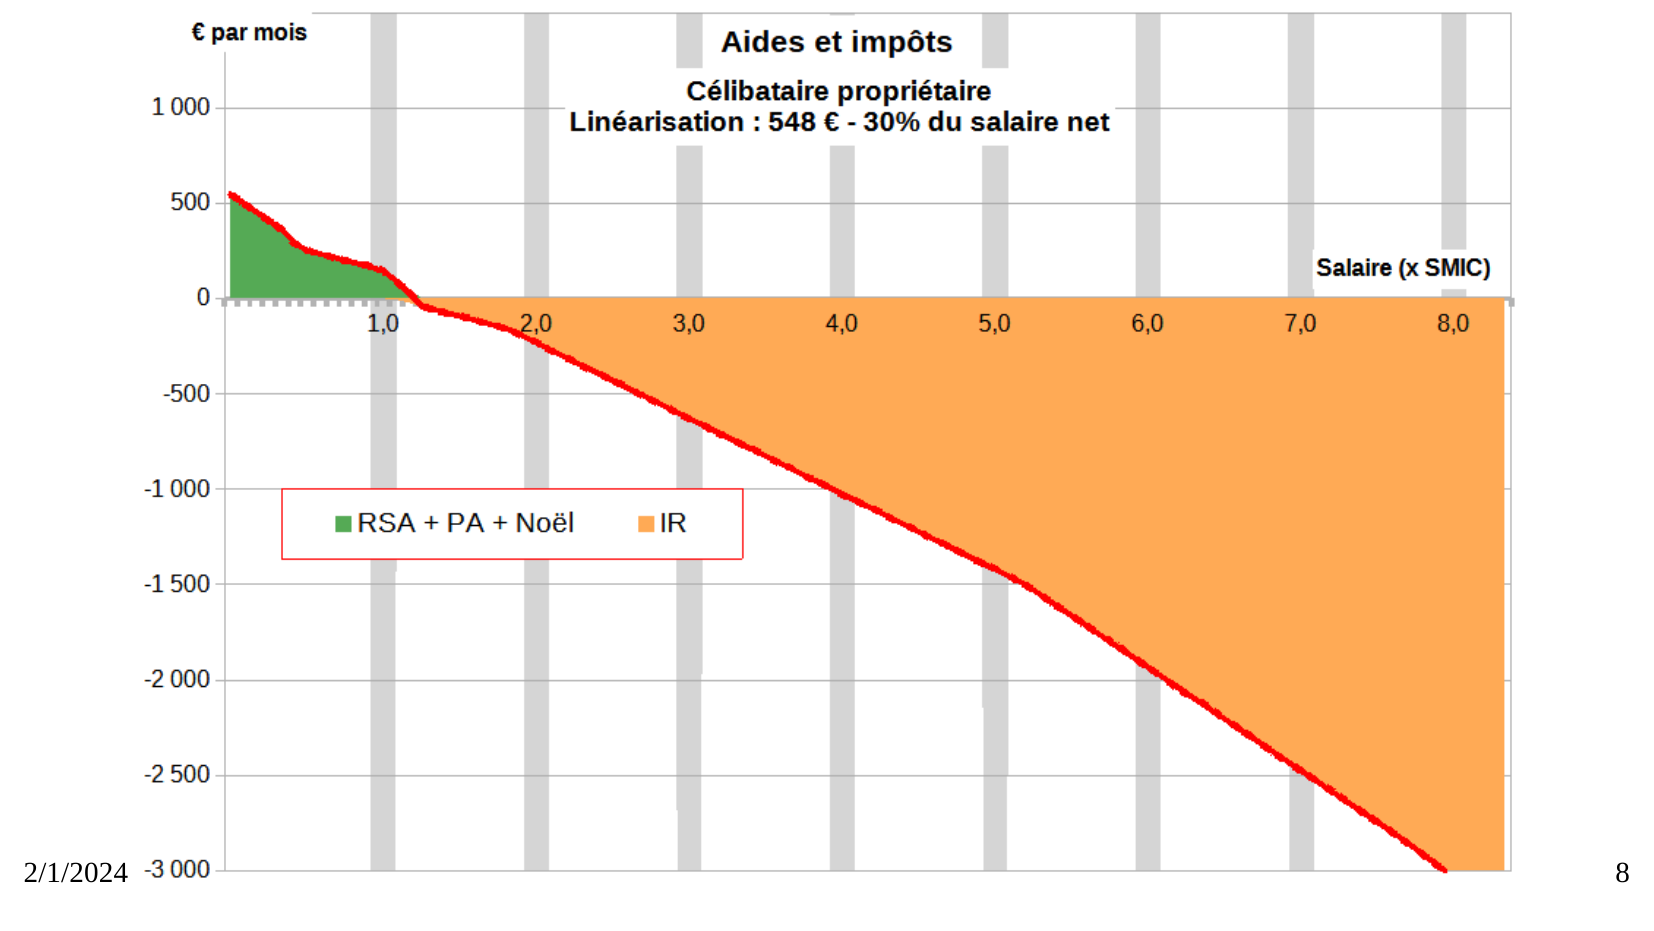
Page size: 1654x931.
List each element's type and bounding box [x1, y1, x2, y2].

picture [144, 1, 1528, 888]
